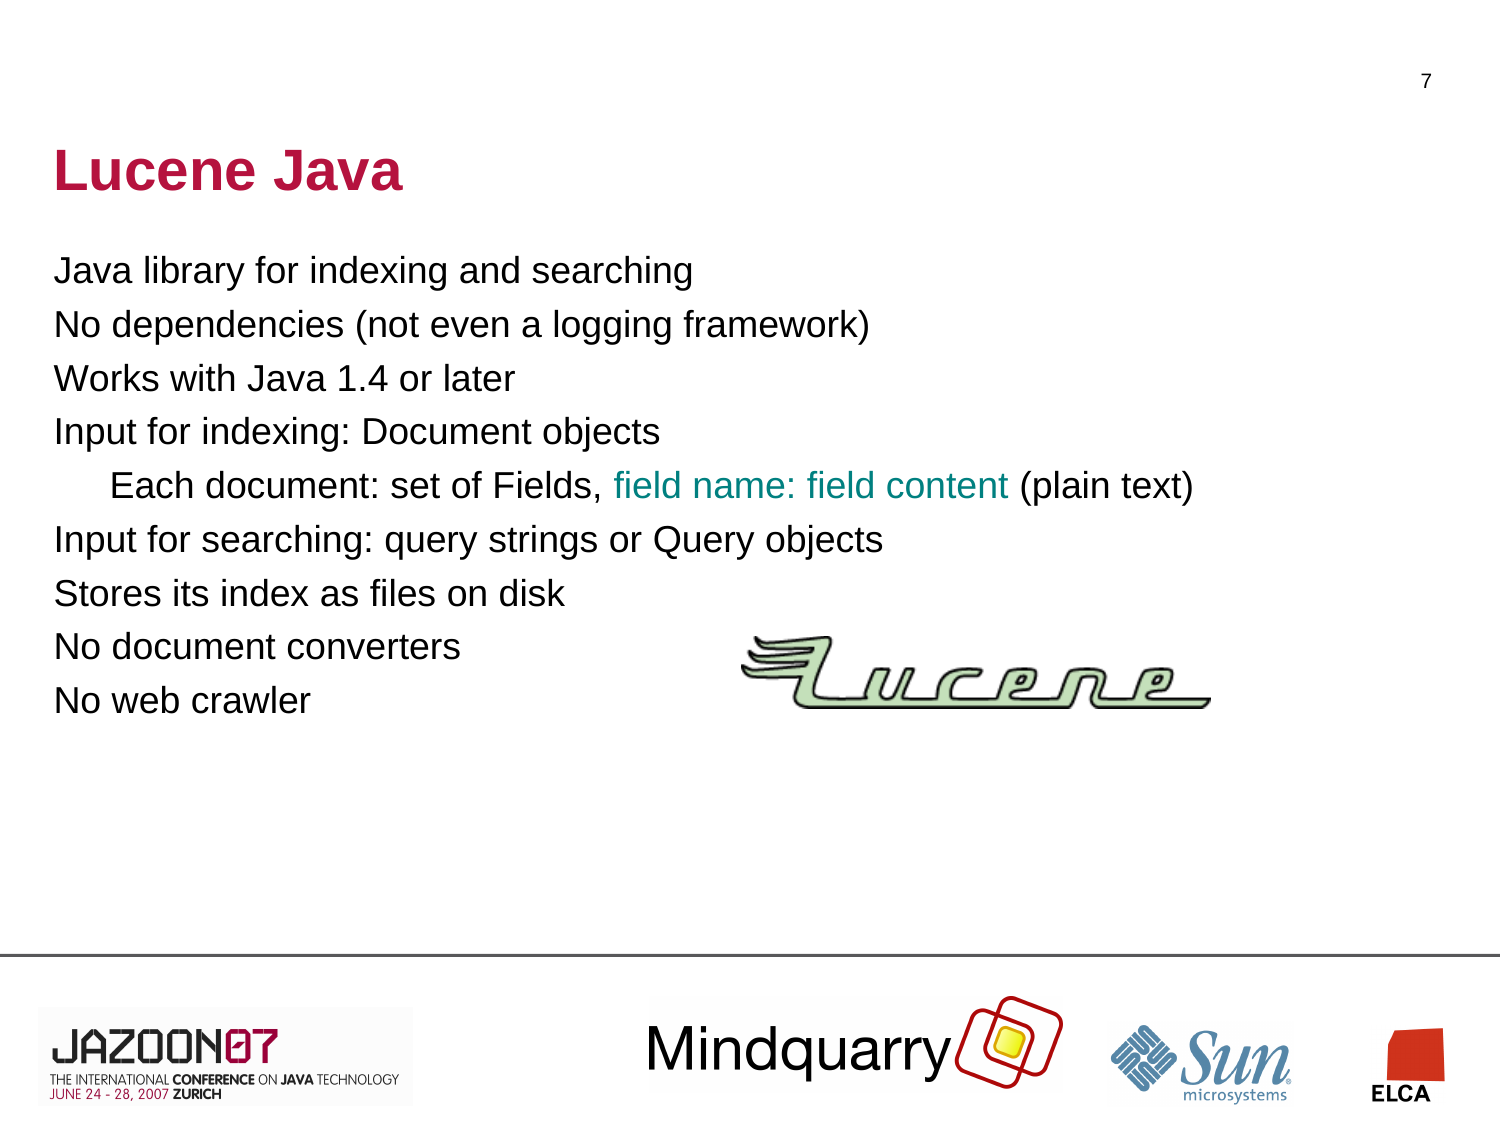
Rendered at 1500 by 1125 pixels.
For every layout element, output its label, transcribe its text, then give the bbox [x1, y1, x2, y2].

picture [1370, 1025, 1446, 1105]
title Lucene Java [53, 119, 1447, 231]
picture [649, 996, 1063, 1093]
picture [1107, 1021, 1294, 1107]
picture [38, 1007, 413, 1106]
list Java library for indexing and searching No dependencies (not even a logging framework) Works with Java 1.4 or later Input for indexing: Document objects Each document: set of Fields, field name: field content (plain text) Input for searching: query strings or Query objects Stores its index as files on disk No document converters No web crawler [53, 249, 1451, 953]
